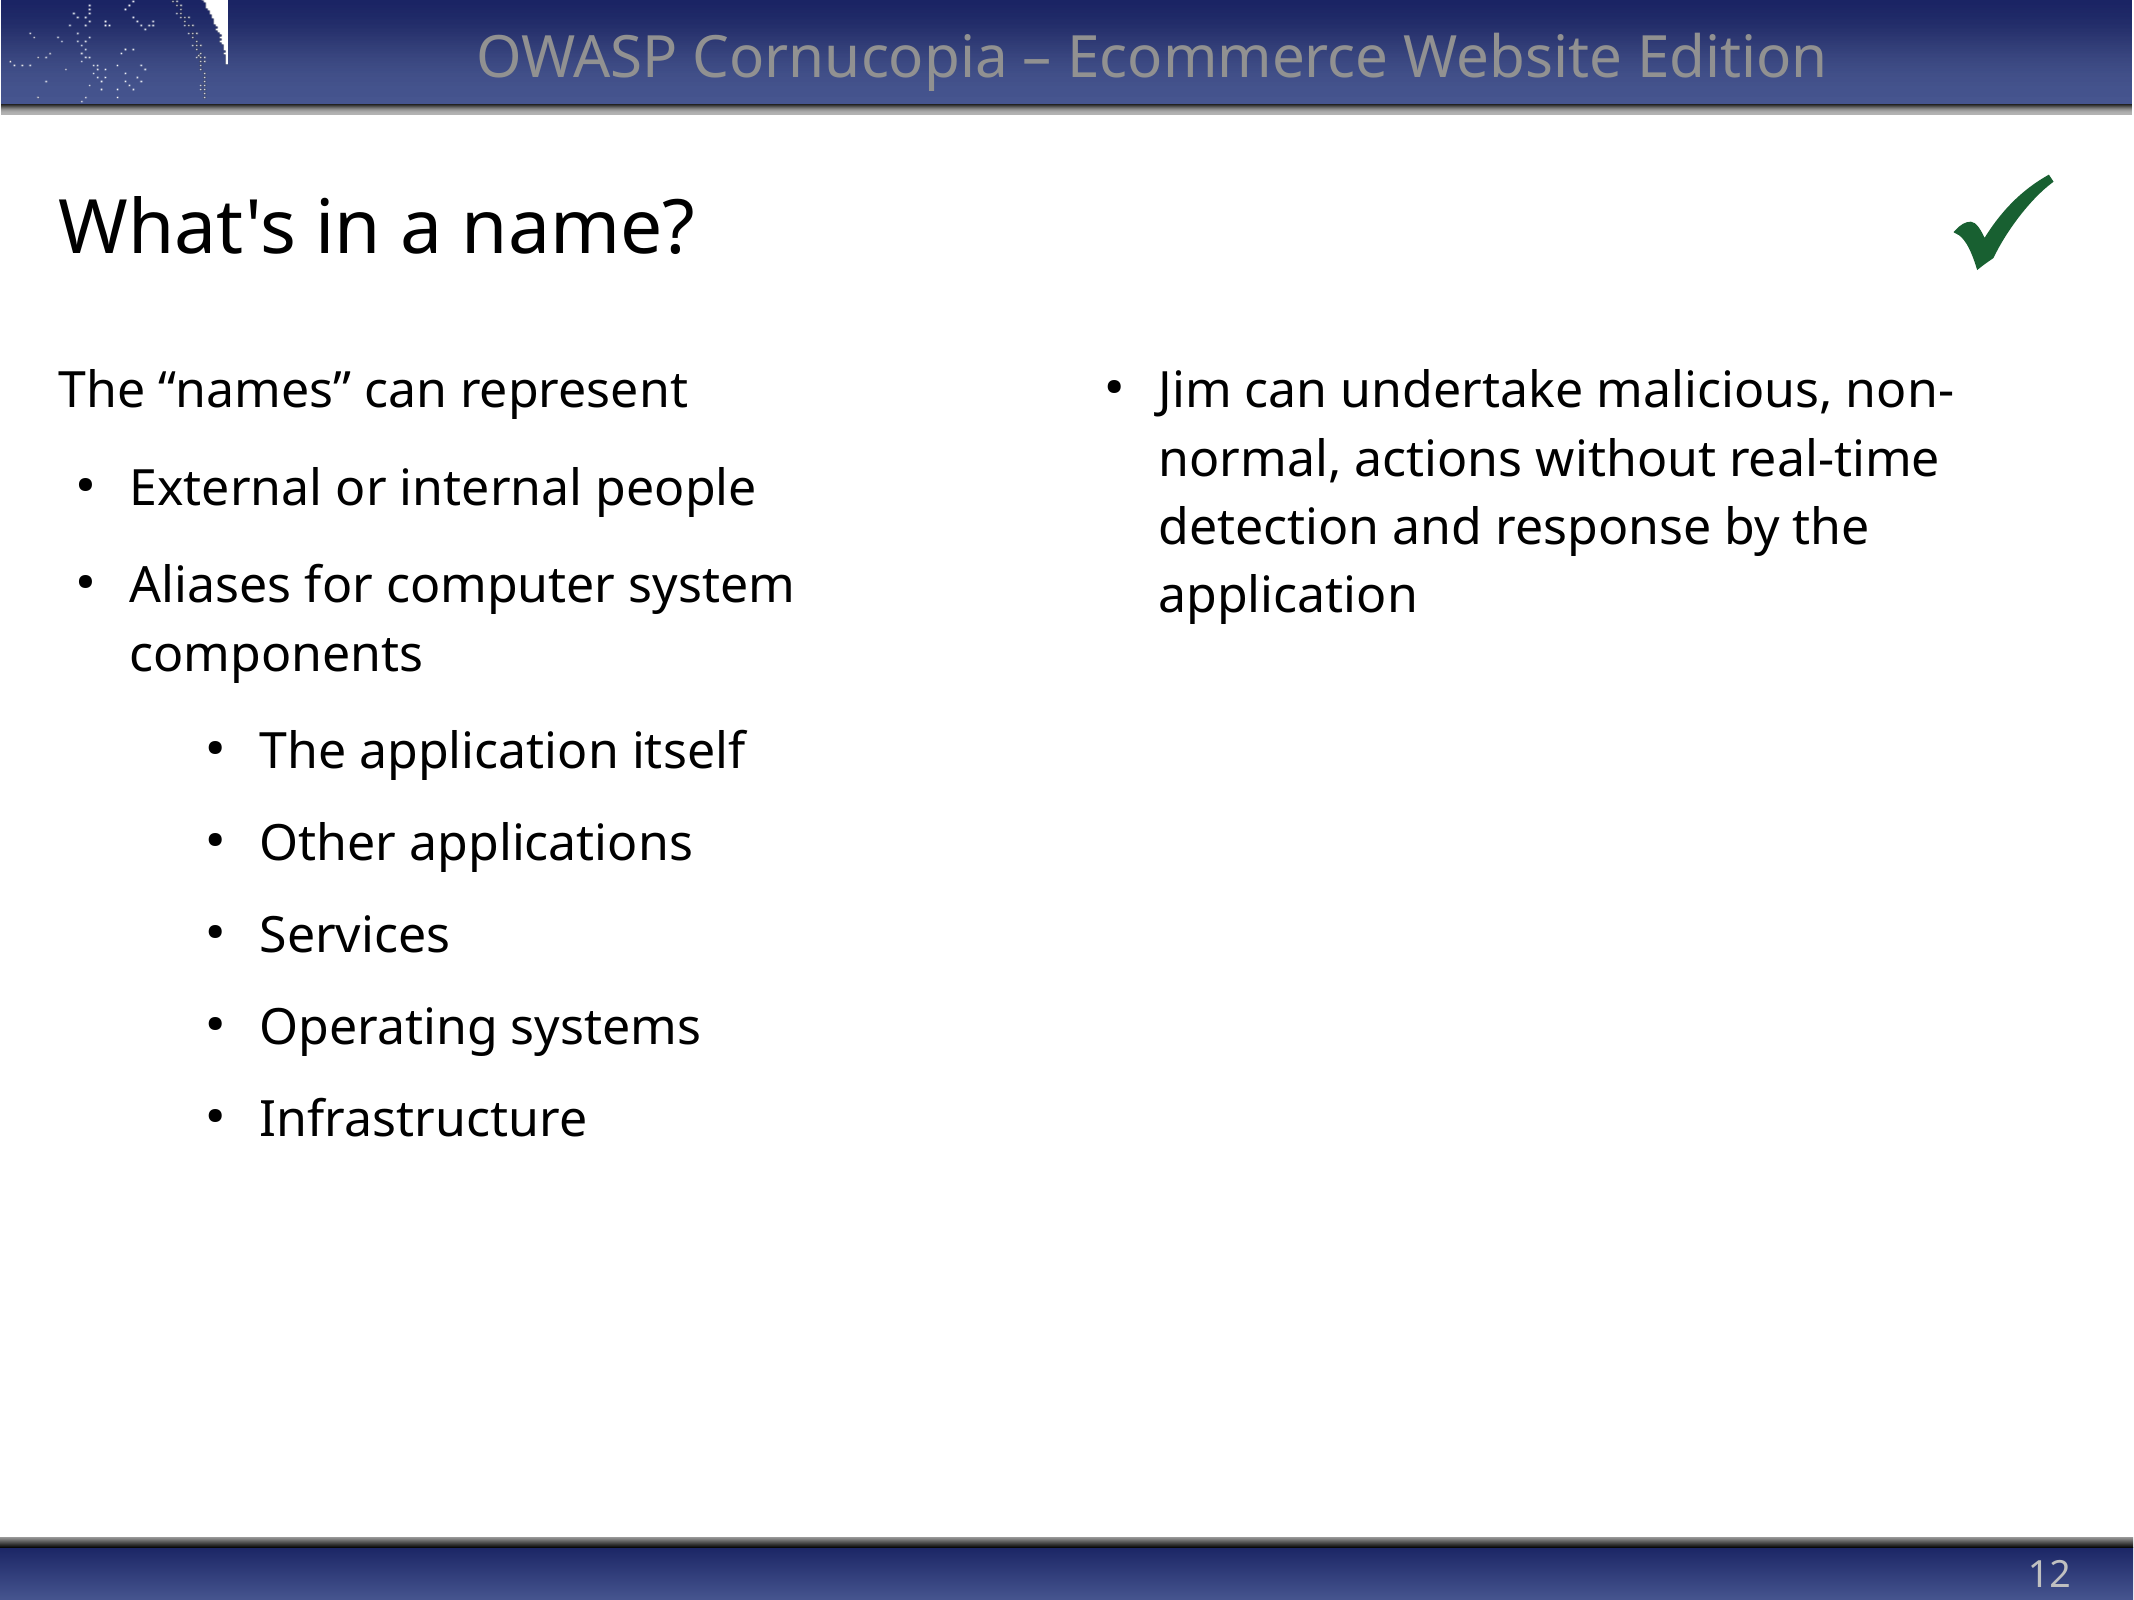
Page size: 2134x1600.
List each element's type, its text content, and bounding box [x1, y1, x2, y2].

list Jim can undertake malicious, non-normal, actions without real-time detection and response by the application [1087, 354, 2068, 1536]
title What's in a name? [58, 124, 2126, 325]
list The “names” can represent External or internal people Aliases for computer system components The application itself Other applications Services Operating systems Infrastructure [58, 354, 1039, 1536]
list ü [1730, 177, 2061, 325]
